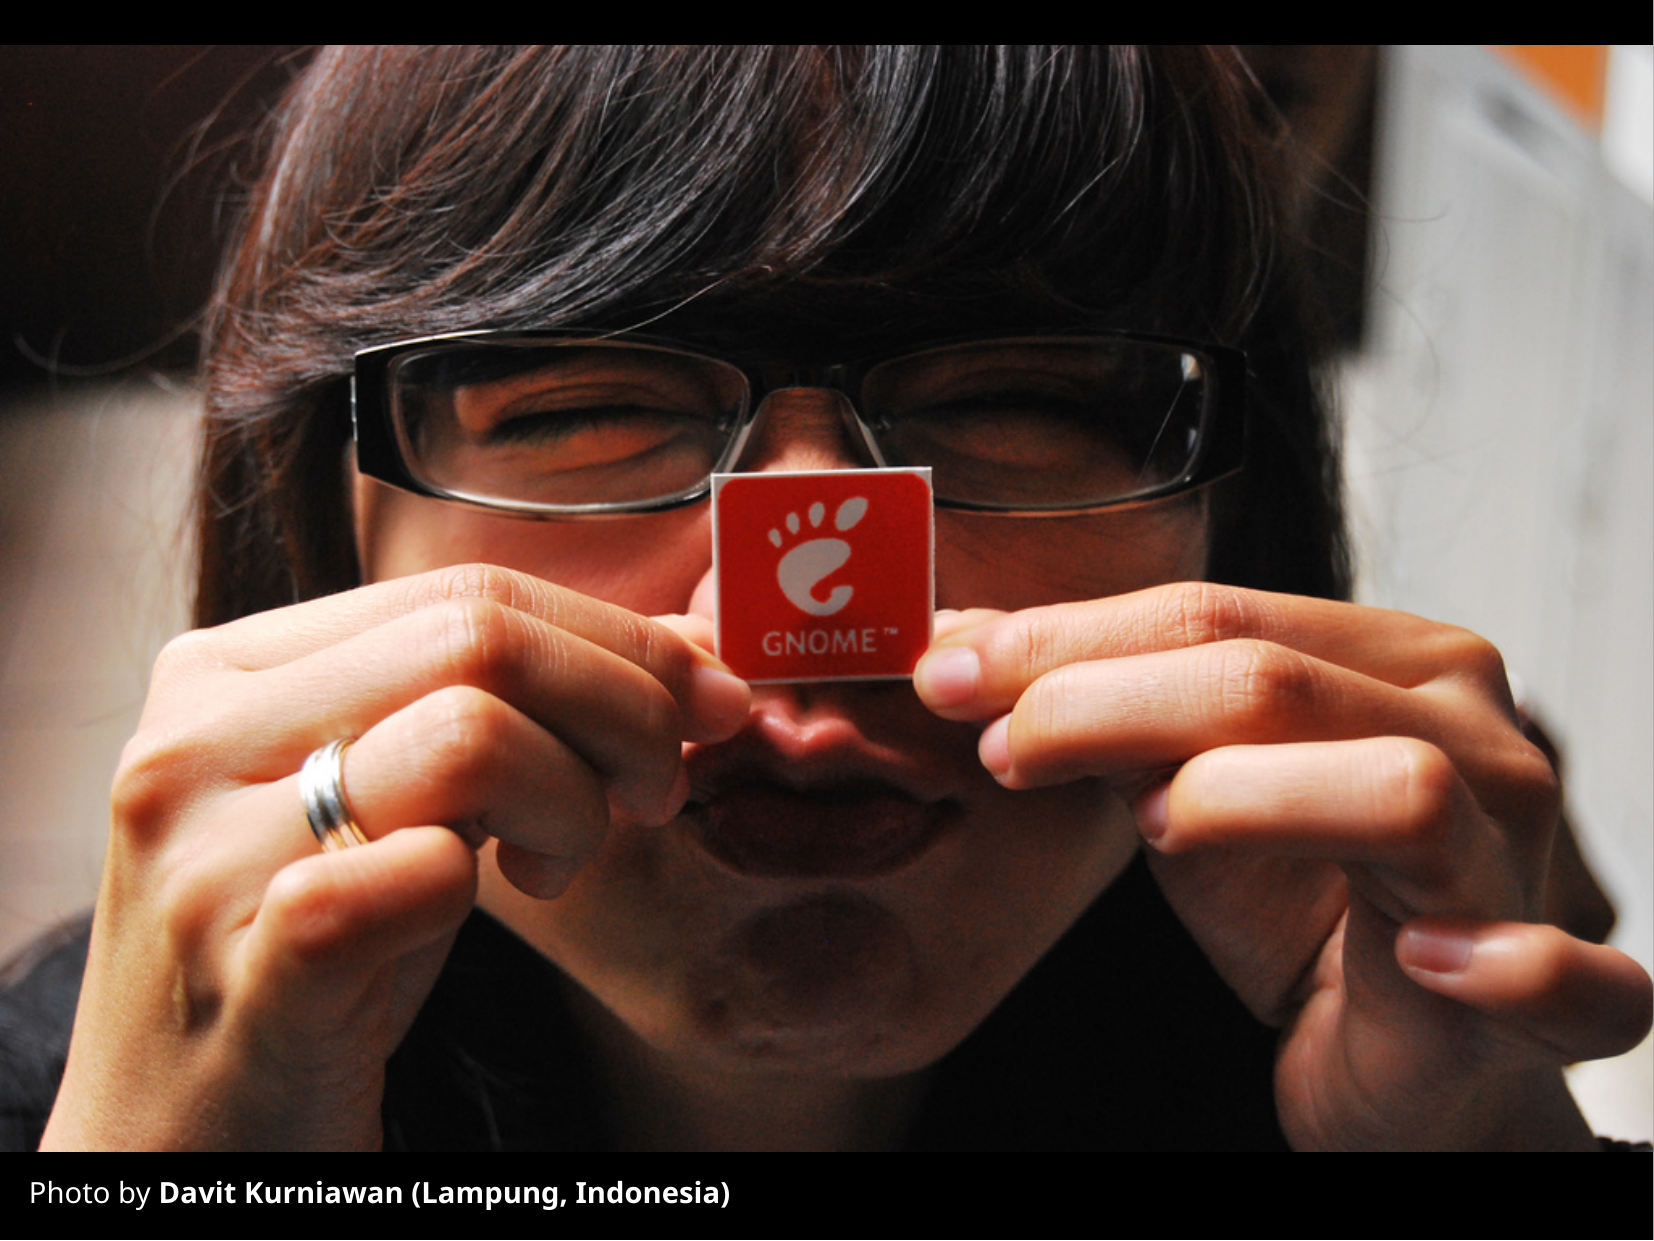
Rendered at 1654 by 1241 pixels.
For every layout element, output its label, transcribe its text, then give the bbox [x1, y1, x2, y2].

picture [0, 45, 1654, 1152]
text_box Photo by Davit Kurniawan (Lampung, Indonesia) [14, 1168, 733, 1241]
